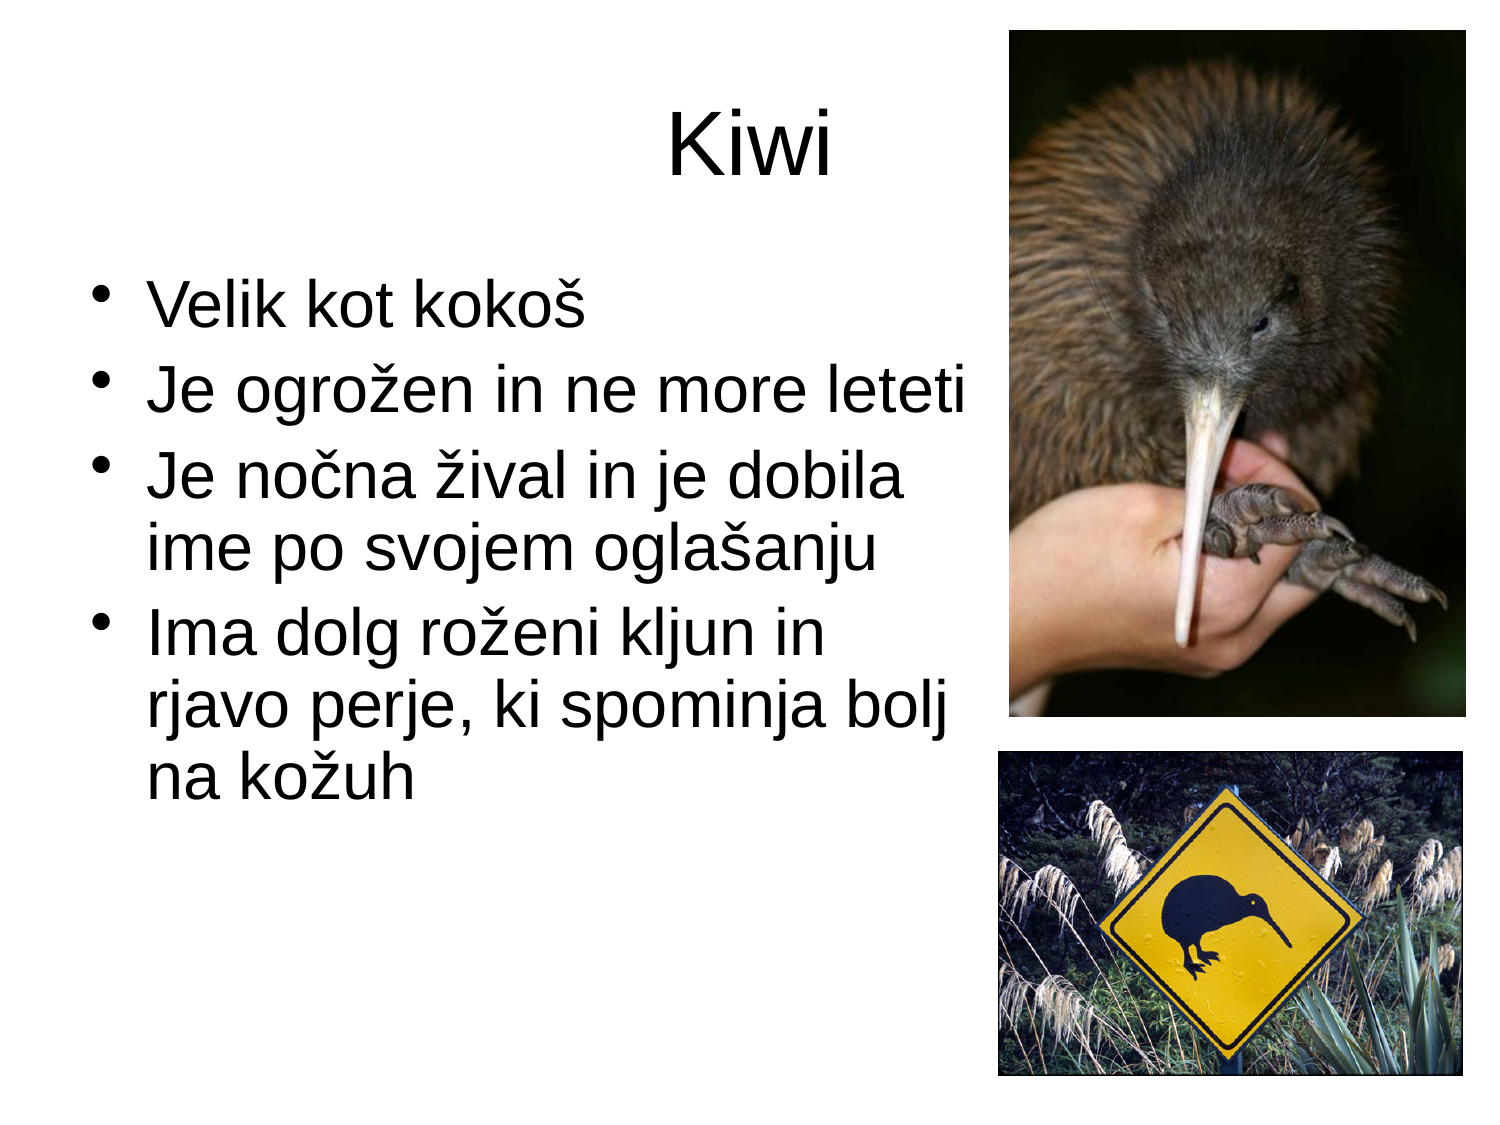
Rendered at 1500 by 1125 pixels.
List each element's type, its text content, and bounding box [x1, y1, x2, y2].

title Kiwi [75, 45, 1009, 233]
picture [1009, 30, 1466, 717]
list Velik kot kokoš Je ogrožen in ne more leteti Je nočna žival in je dobila ime po svojem oglašanju Ima dolg roženi kljun in rjavo perje, ki spominja bolj na kožuh [75, 262, 999, 1005]
picture [998, 751, 1463, 1076]
